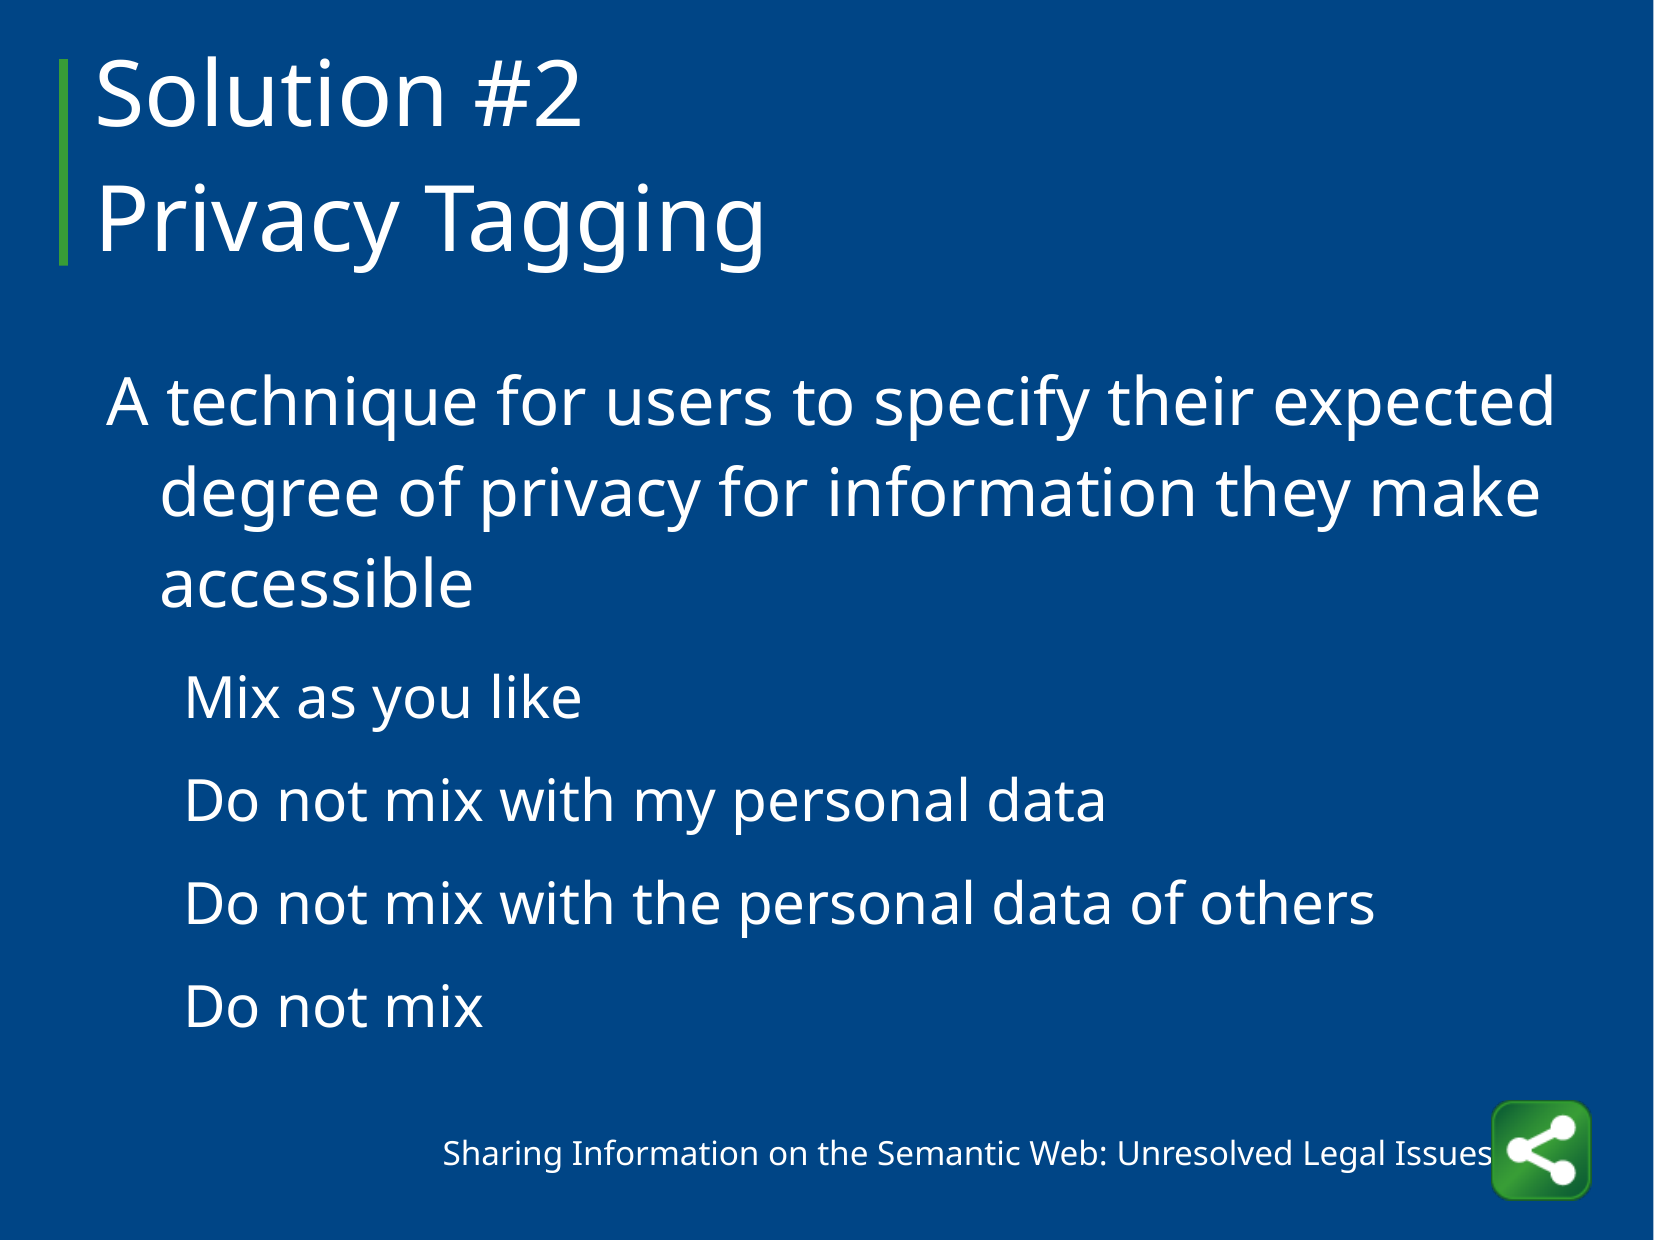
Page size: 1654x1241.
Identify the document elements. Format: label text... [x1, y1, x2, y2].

title Solution #2 Privacy Tagging [94, 41, 1577, 265]
list A technique for users to specify their expected degree of privacy for information they make accessible Mix as you like Do not mix with my personal data Do not mix with the personal data of others Do not mix [88, 354, 1577, 1078]
picture [1491, 1100, 1592, 1201]
